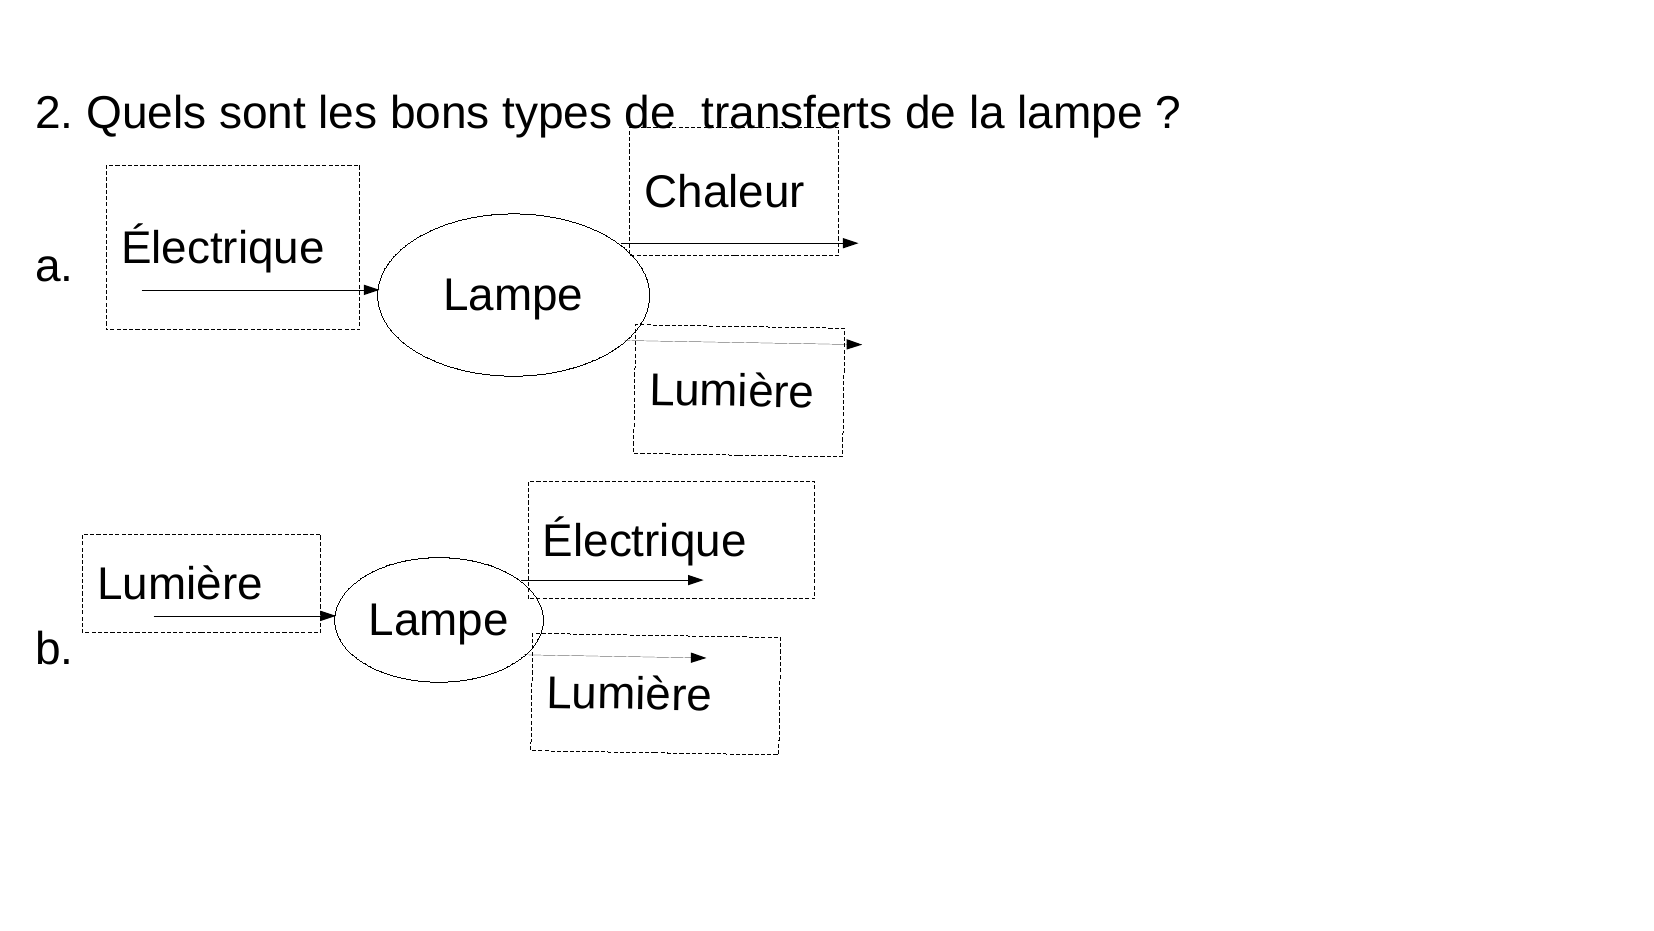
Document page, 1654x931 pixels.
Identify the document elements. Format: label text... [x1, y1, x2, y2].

text_box Électrique [528, 481, 815, 599]
text_box Chaleur [629, 127, 839, 256]
text_box Lumière [633, 324, 845, 457]
text_box Électrique [106, 165, 360, 330]
text_box Lumière [530, 633, 781, 755]
text_box Lampe [377, 213, 650, 377]
text_box Lampe [334, 557, 544, 683]
text_box Lumière [82, 534, 321, 633]
list 2. Quels sont les bons types de transferts de la lampe ? a. b. [35, 86, 1501, 898]
